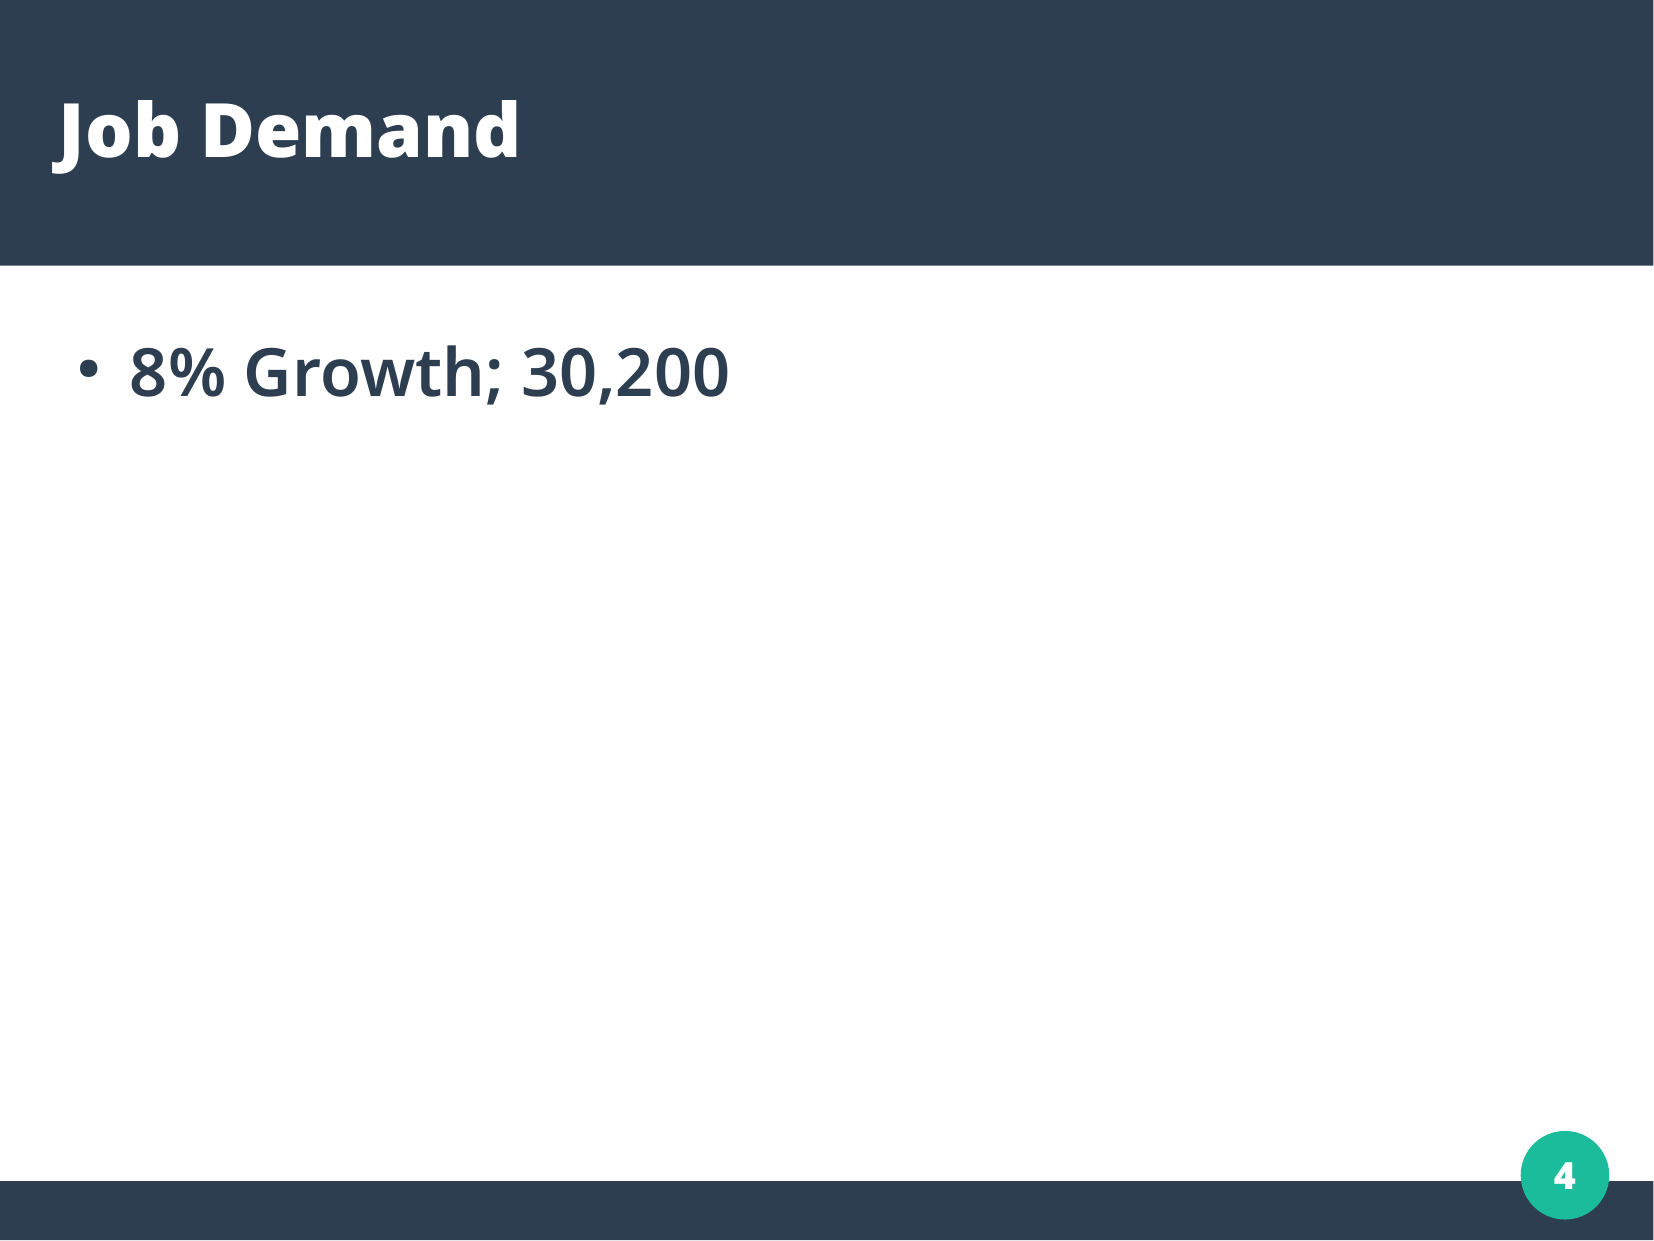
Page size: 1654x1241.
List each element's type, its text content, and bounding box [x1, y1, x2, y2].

title Job Demand [59, 49, 1595, 207]
list 8% Growth; 30,200 [59, 324, 1595, 1152]
